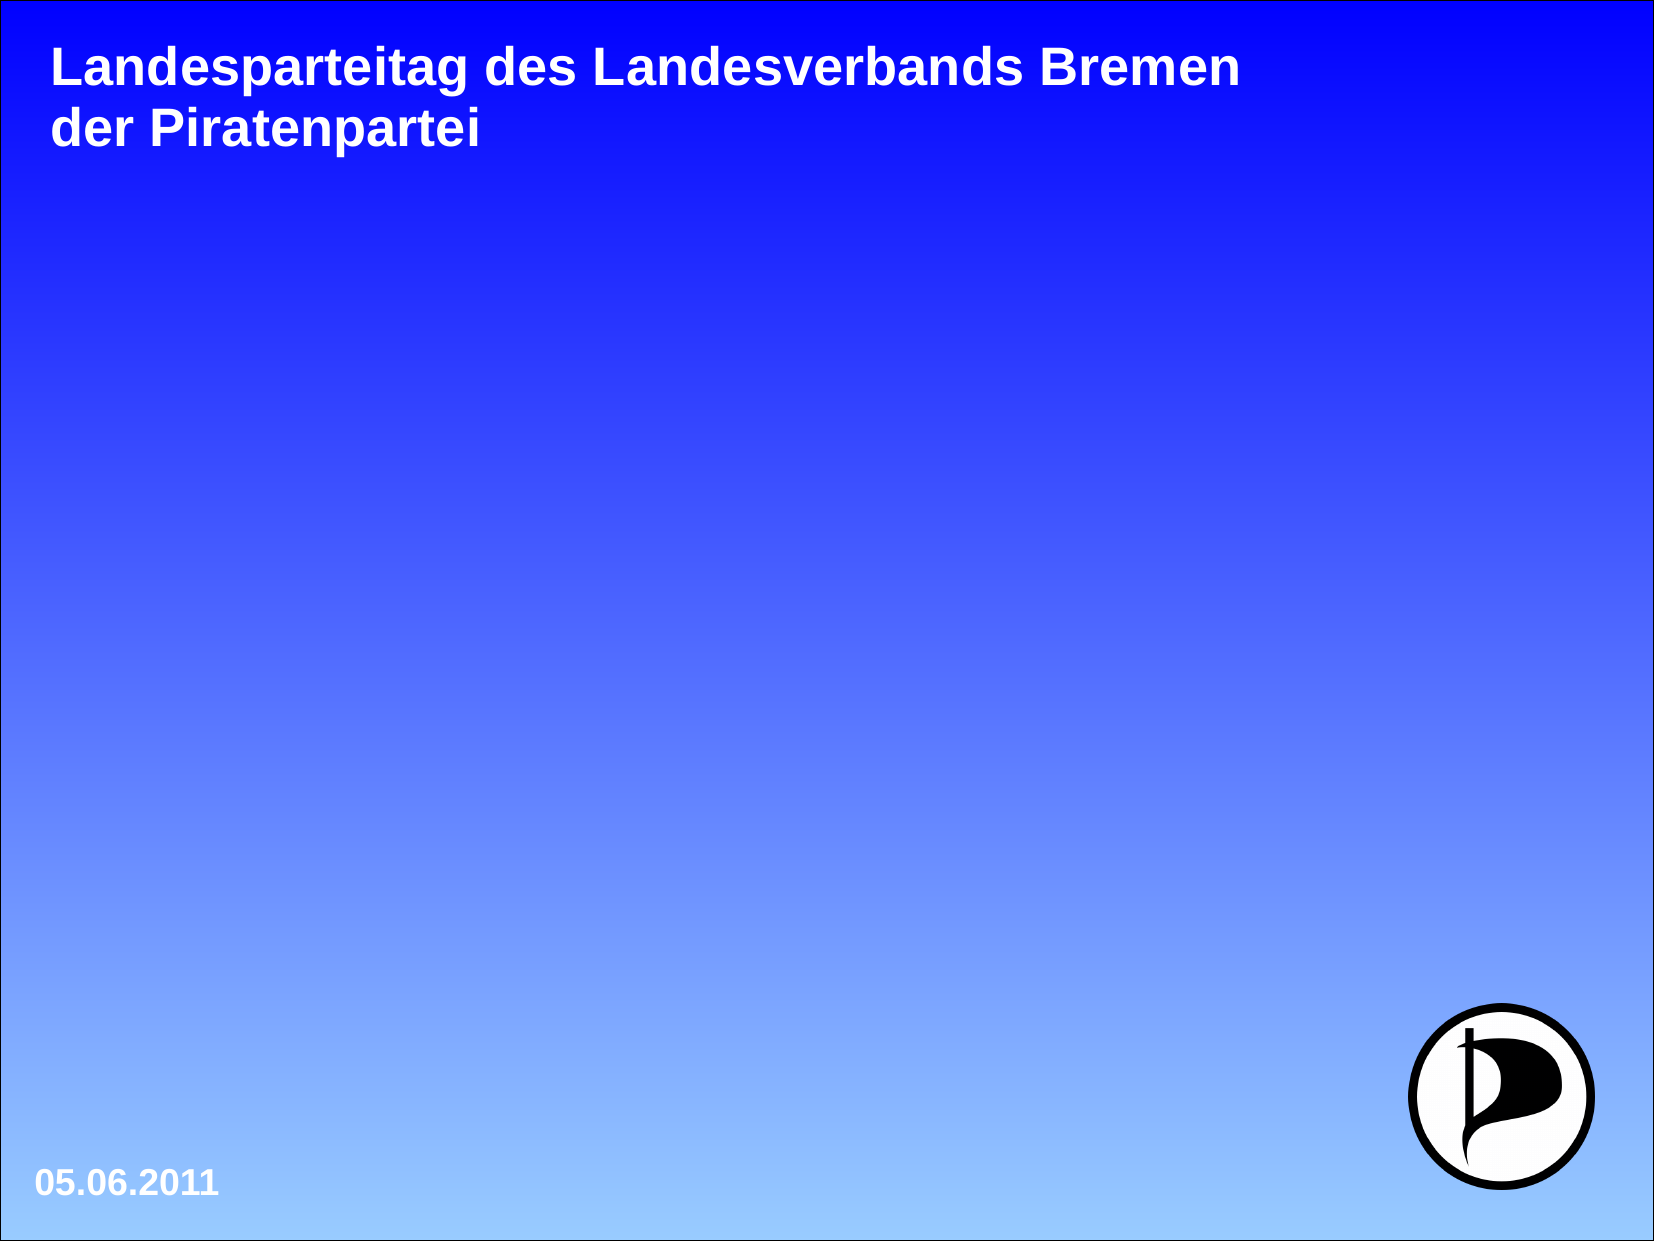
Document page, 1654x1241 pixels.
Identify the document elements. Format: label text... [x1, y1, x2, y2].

text_box 05.06.2011 [19, 1153, 235, 1211]
text_box [0, 0, 1654, 1241]
text_box Landesparteitag des Landesverbands Bremen der Piratenpartei [35, 29, 1259, 166]
picture [1408, 1003, 1595, 1190]
